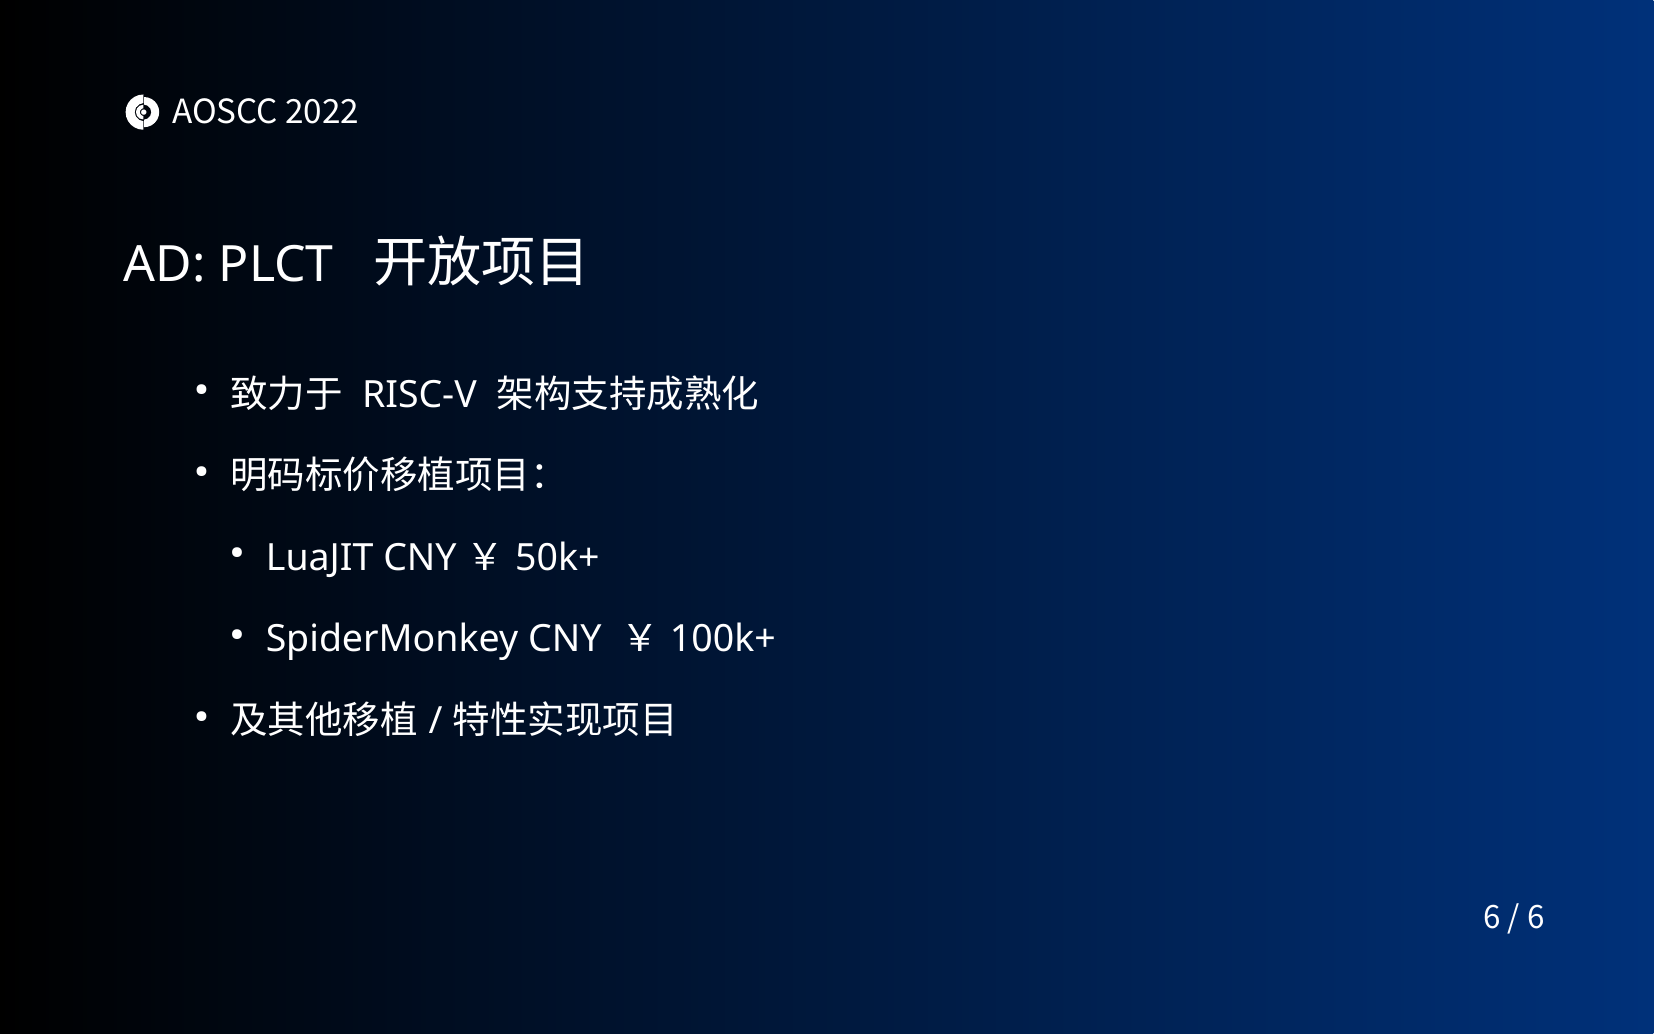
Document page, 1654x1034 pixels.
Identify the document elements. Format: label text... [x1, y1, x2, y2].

subtitle AD: PLCT 开放项目 [124, 218, 1536, 297]
text_box <编号> / 6 [1086, 885, 1560, 957]
text_box AOSCC 2022 [172, 84, 1654, 134]
text_box 致力于 RISC-V 架构支持成熟化 明码标价移植项目： LuaJIT CNY￥50k+ SpiderMonkey CNY ￥100k+ 及其他移植/特性实现项目 [124, 336, 1536, 745]
picture [118, 88, 167, 136]
